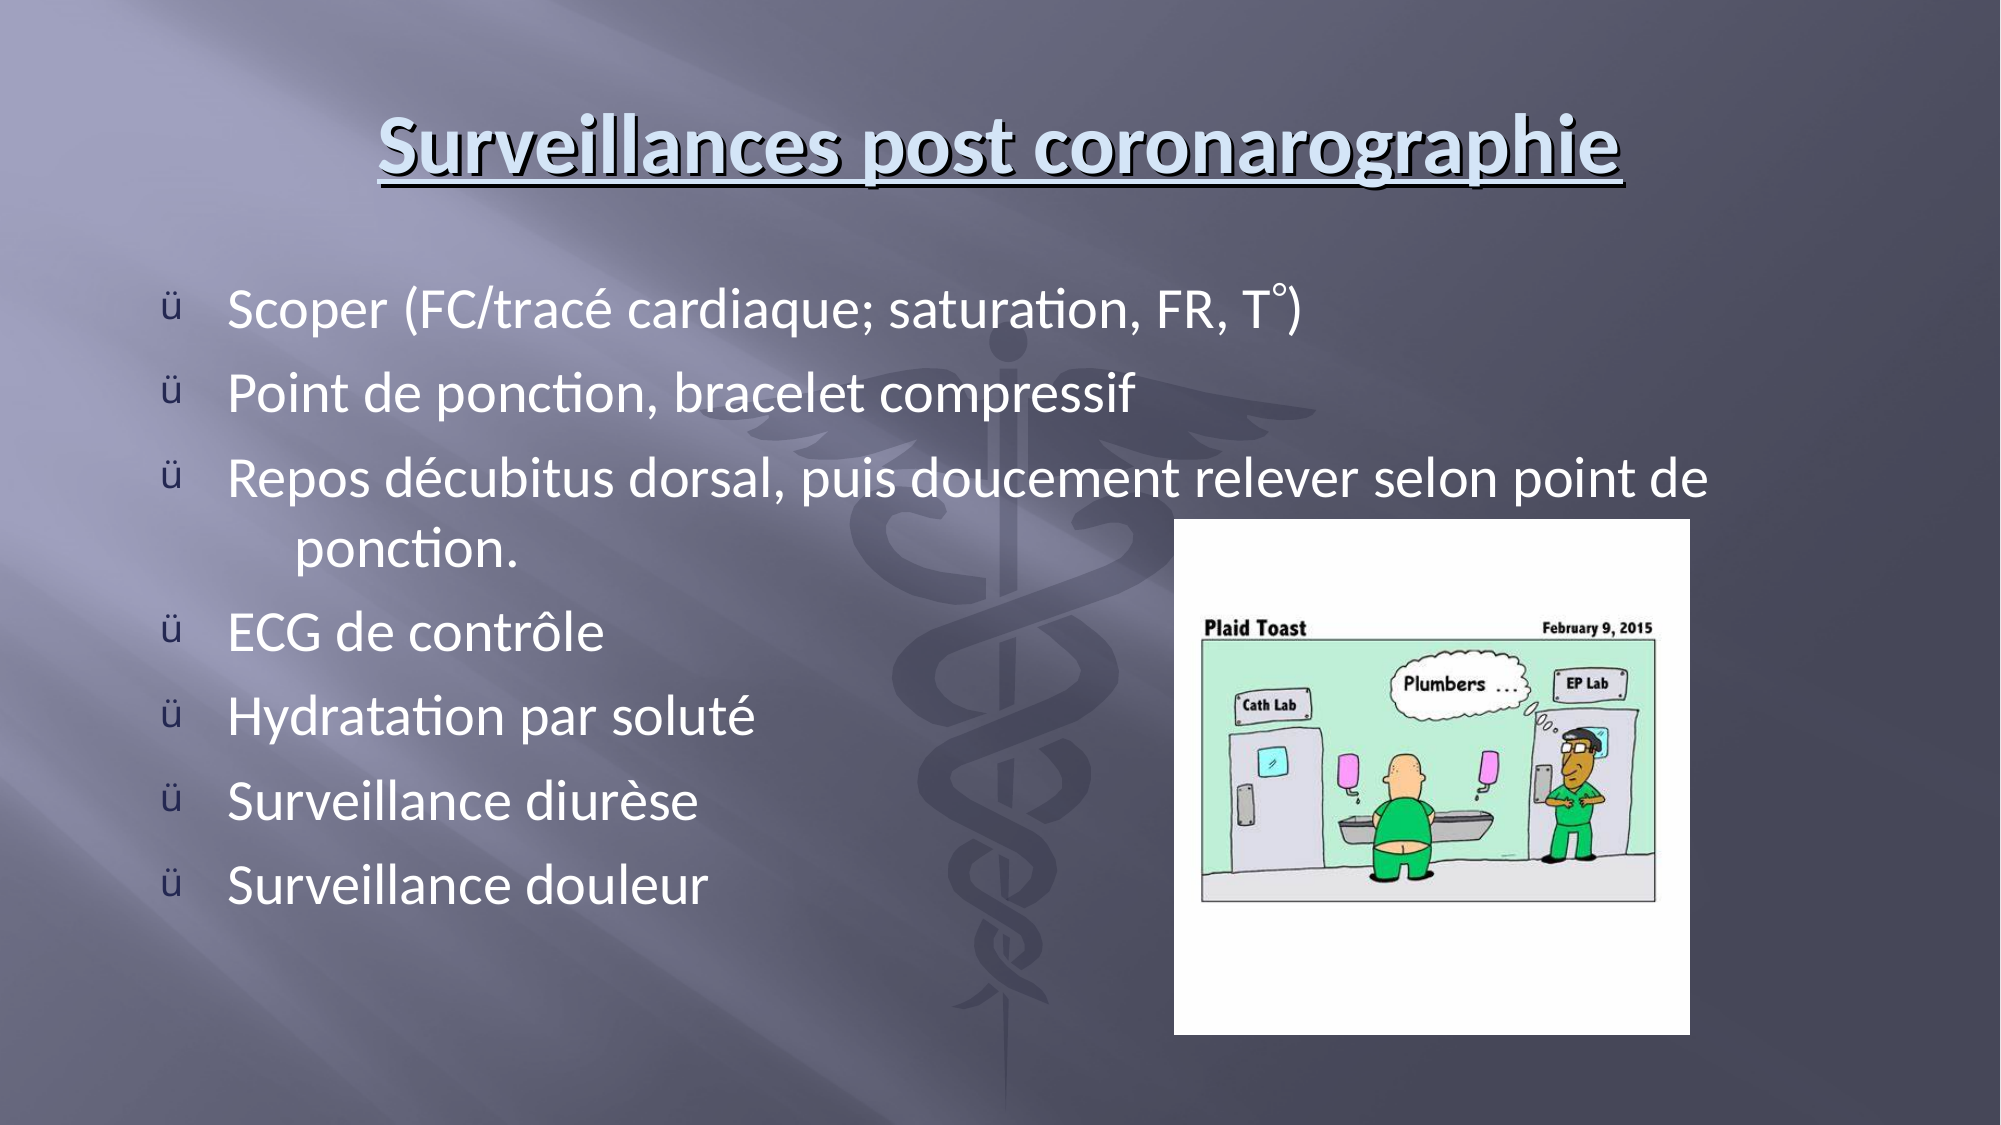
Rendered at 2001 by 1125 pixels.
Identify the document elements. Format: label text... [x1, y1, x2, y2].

title Surveillances post coronarographie [99, 45, 1900, 233]
picture [1174, 519, 1690, 1036]
list Scoper (FCtracé cardiaque; saturation, FR, T) Point de ponction, bracelet compressif Repos décubitus dorsal, puis doucement relever selon point de ponction. ECG de contrôle Hydratation par soluté Surveillance diurèse Surveillance douleur [99, 262, 1900, 1036]
